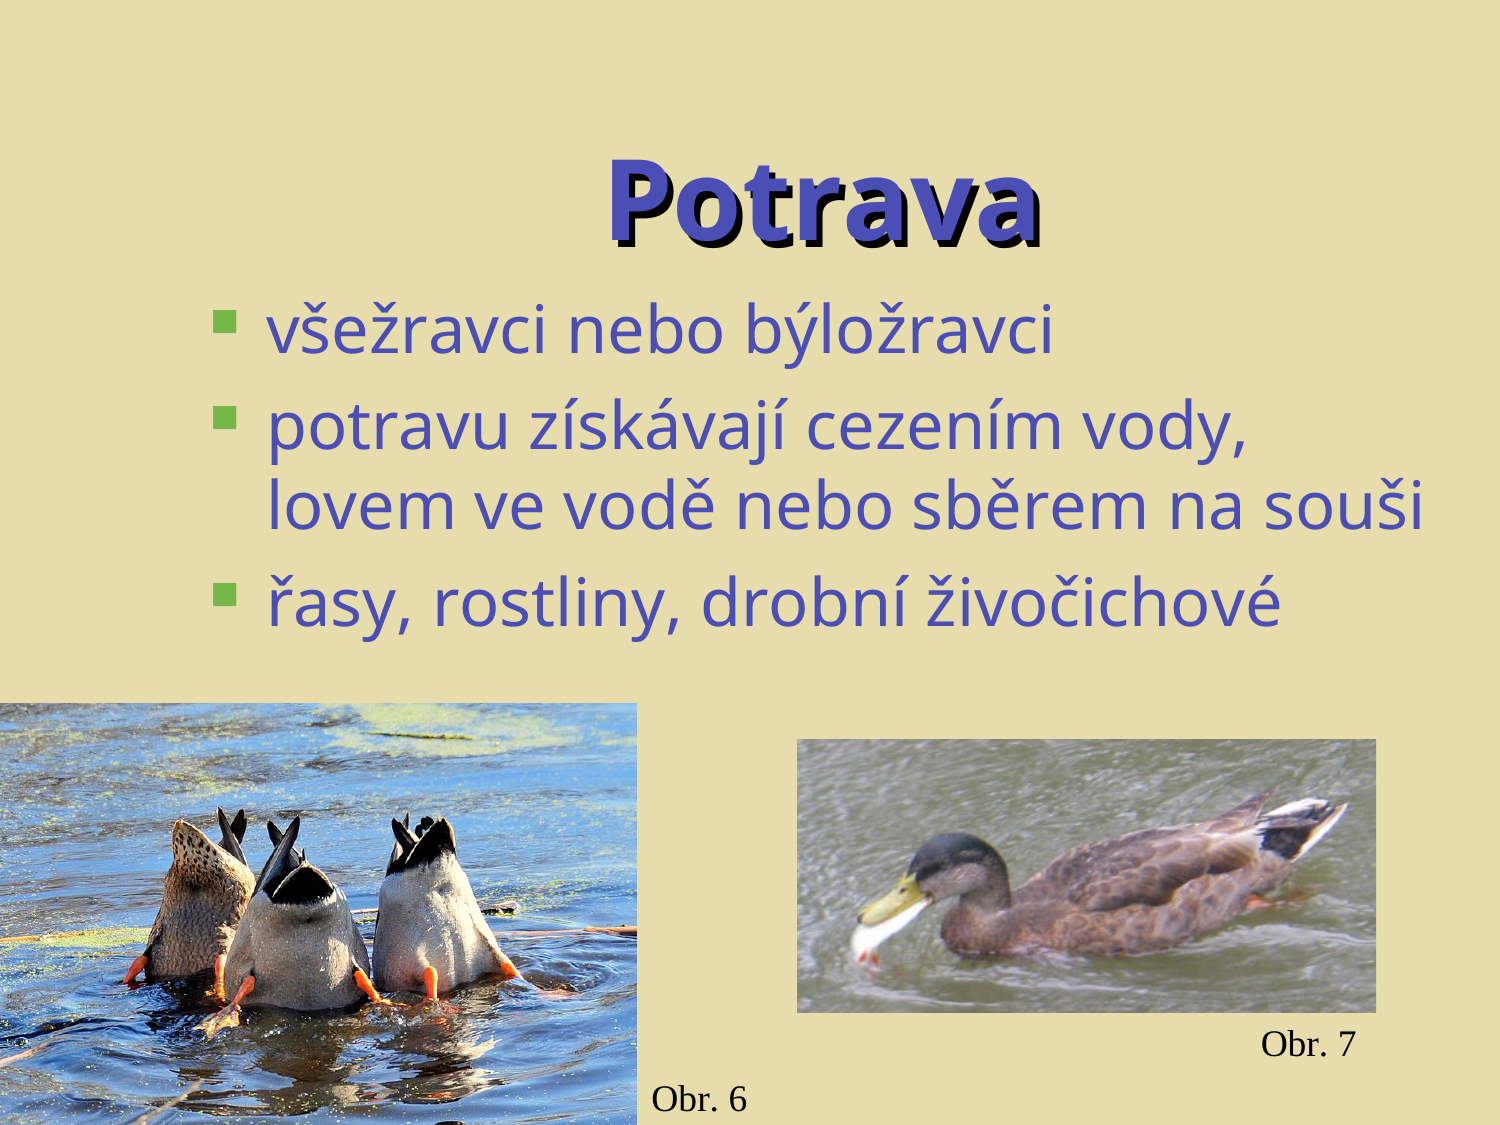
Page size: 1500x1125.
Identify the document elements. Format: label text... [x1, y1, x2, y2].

picture [0, 703, 637, 1125]
text_box Obr. 6 [637, 1066, 767, 1125]
title Potrava [183, 30, 1462, 271]
picture [797, 739, 1377, 1013]
list všežravci nebo býložravci potravu získávají cezením vody, lovem ve vodě nebo sběrem na souši řasy, rostliny, drobní živočichové [194, 278, 1470, 954]
text_box Obr. 7 [1246, 1011, 1382, 1072]
